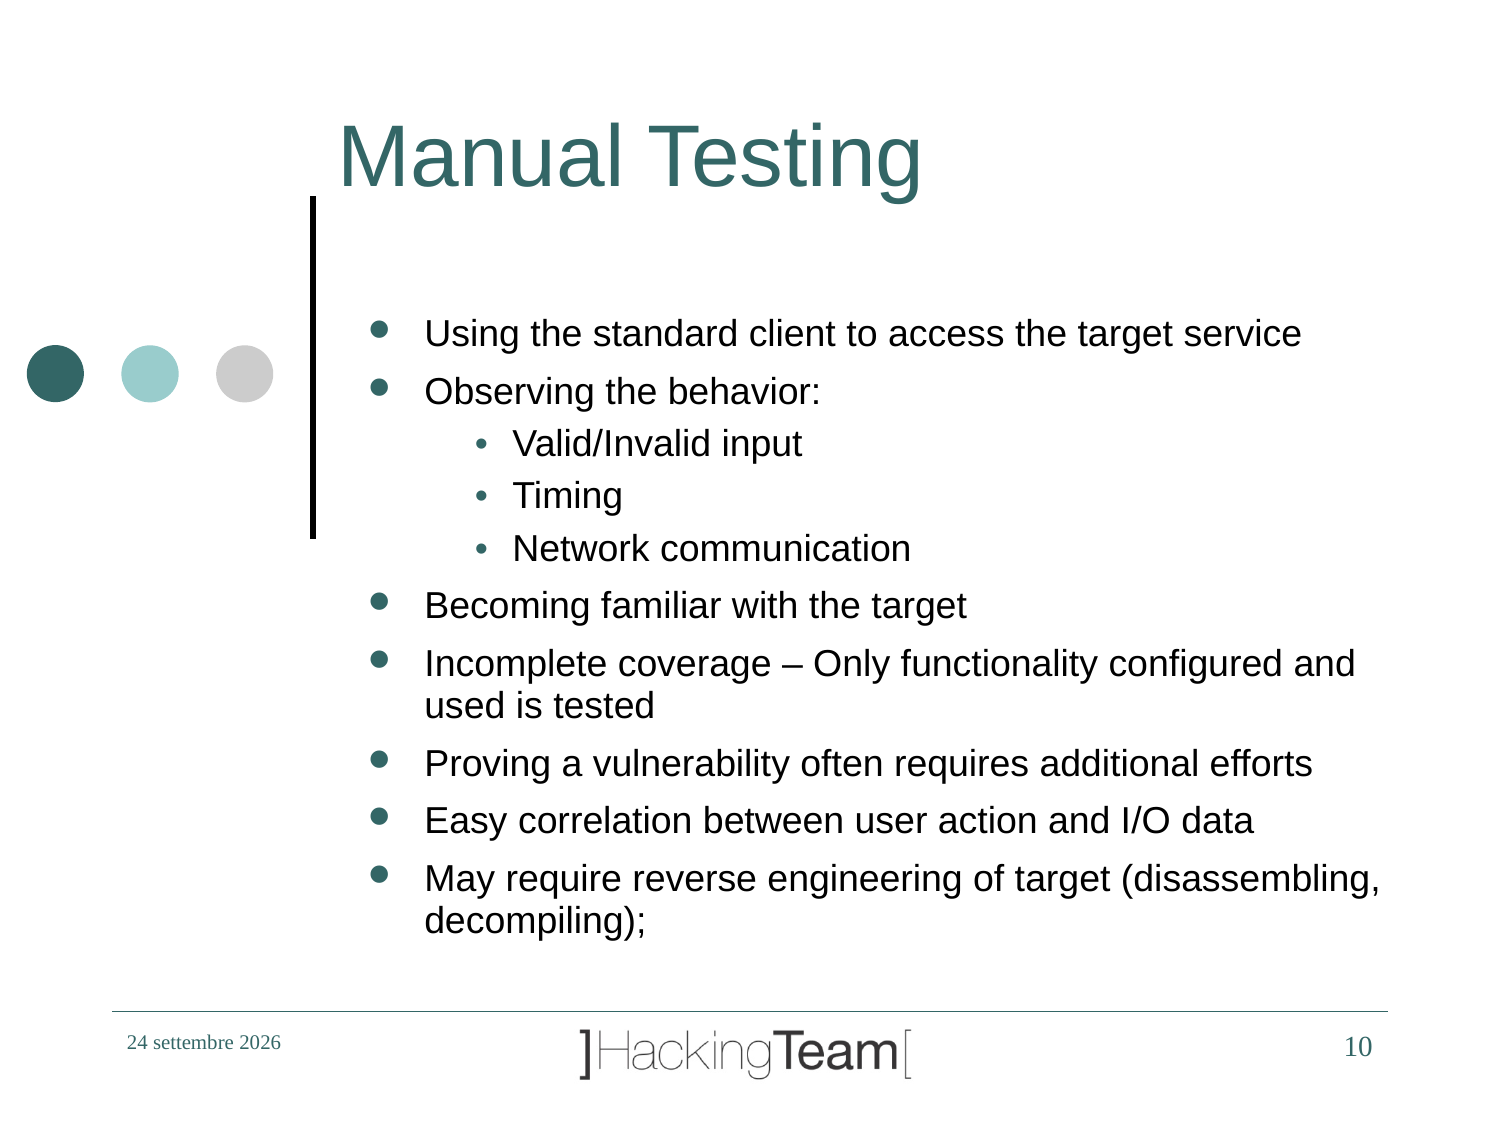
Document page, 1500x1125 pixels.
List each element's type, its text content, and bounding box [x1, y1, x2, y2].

title Manual Testing [337, 38, 1401, 275]
picture [574, 1041, 916, 1084]
list Using the standard client to access the target service Observing the behavior: Valid/Invalid input Timing Network communication Becoming familiar with the target Incomplete coverage – Only functionality configured and used is tested Proving a vulnerability often requires additional efforts Easy correlation between user action and I/O data May require reverse engineering of target (disassembling, decompiling); [249, 312, 1401, 1041]
